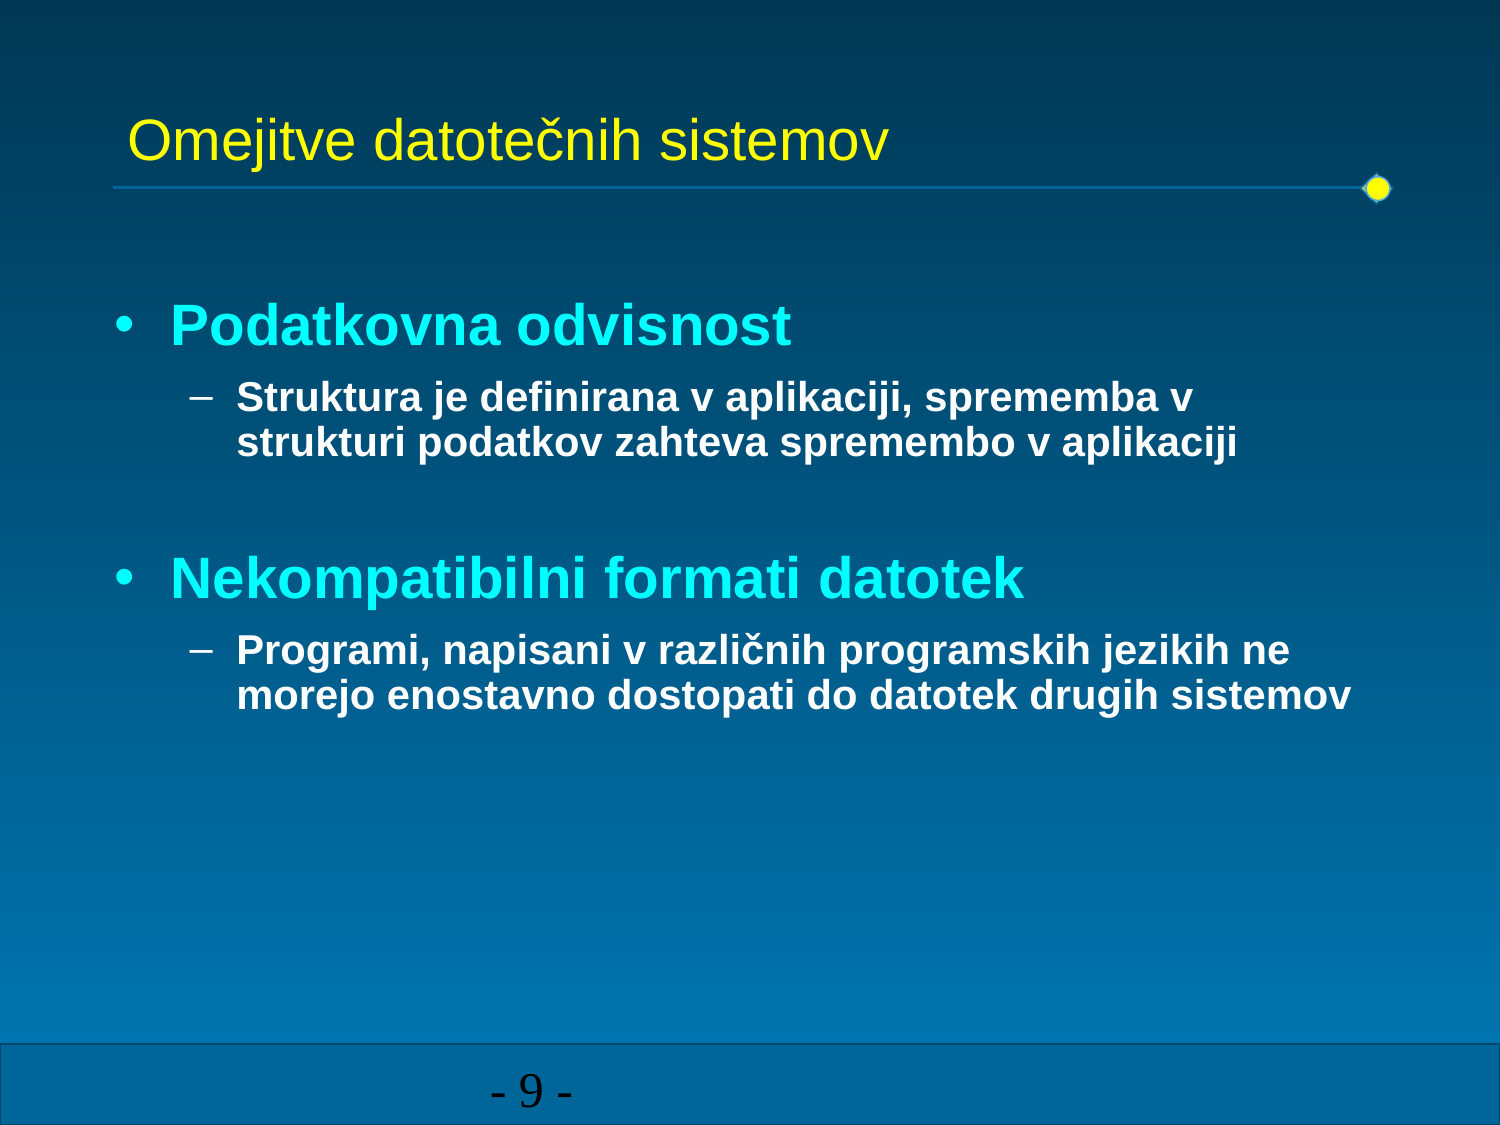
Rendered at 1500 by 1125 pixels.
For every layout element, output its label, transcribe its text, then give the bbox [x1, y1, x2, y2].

list Podatkovna odvisnost Struktura je definirana v aplikaciji, sprememba v strukturi podatkov zahteva spremembo v aplikaciji Nekompatibilni formati datotek Programi, napisani v različnih programskih jezikih ne morejo enostavno dostopati do datotek drugih sistemov [99, 287, 1368, 1012]
title Omejitve datotečnih sistemov [112, 94, 1388, 181]
